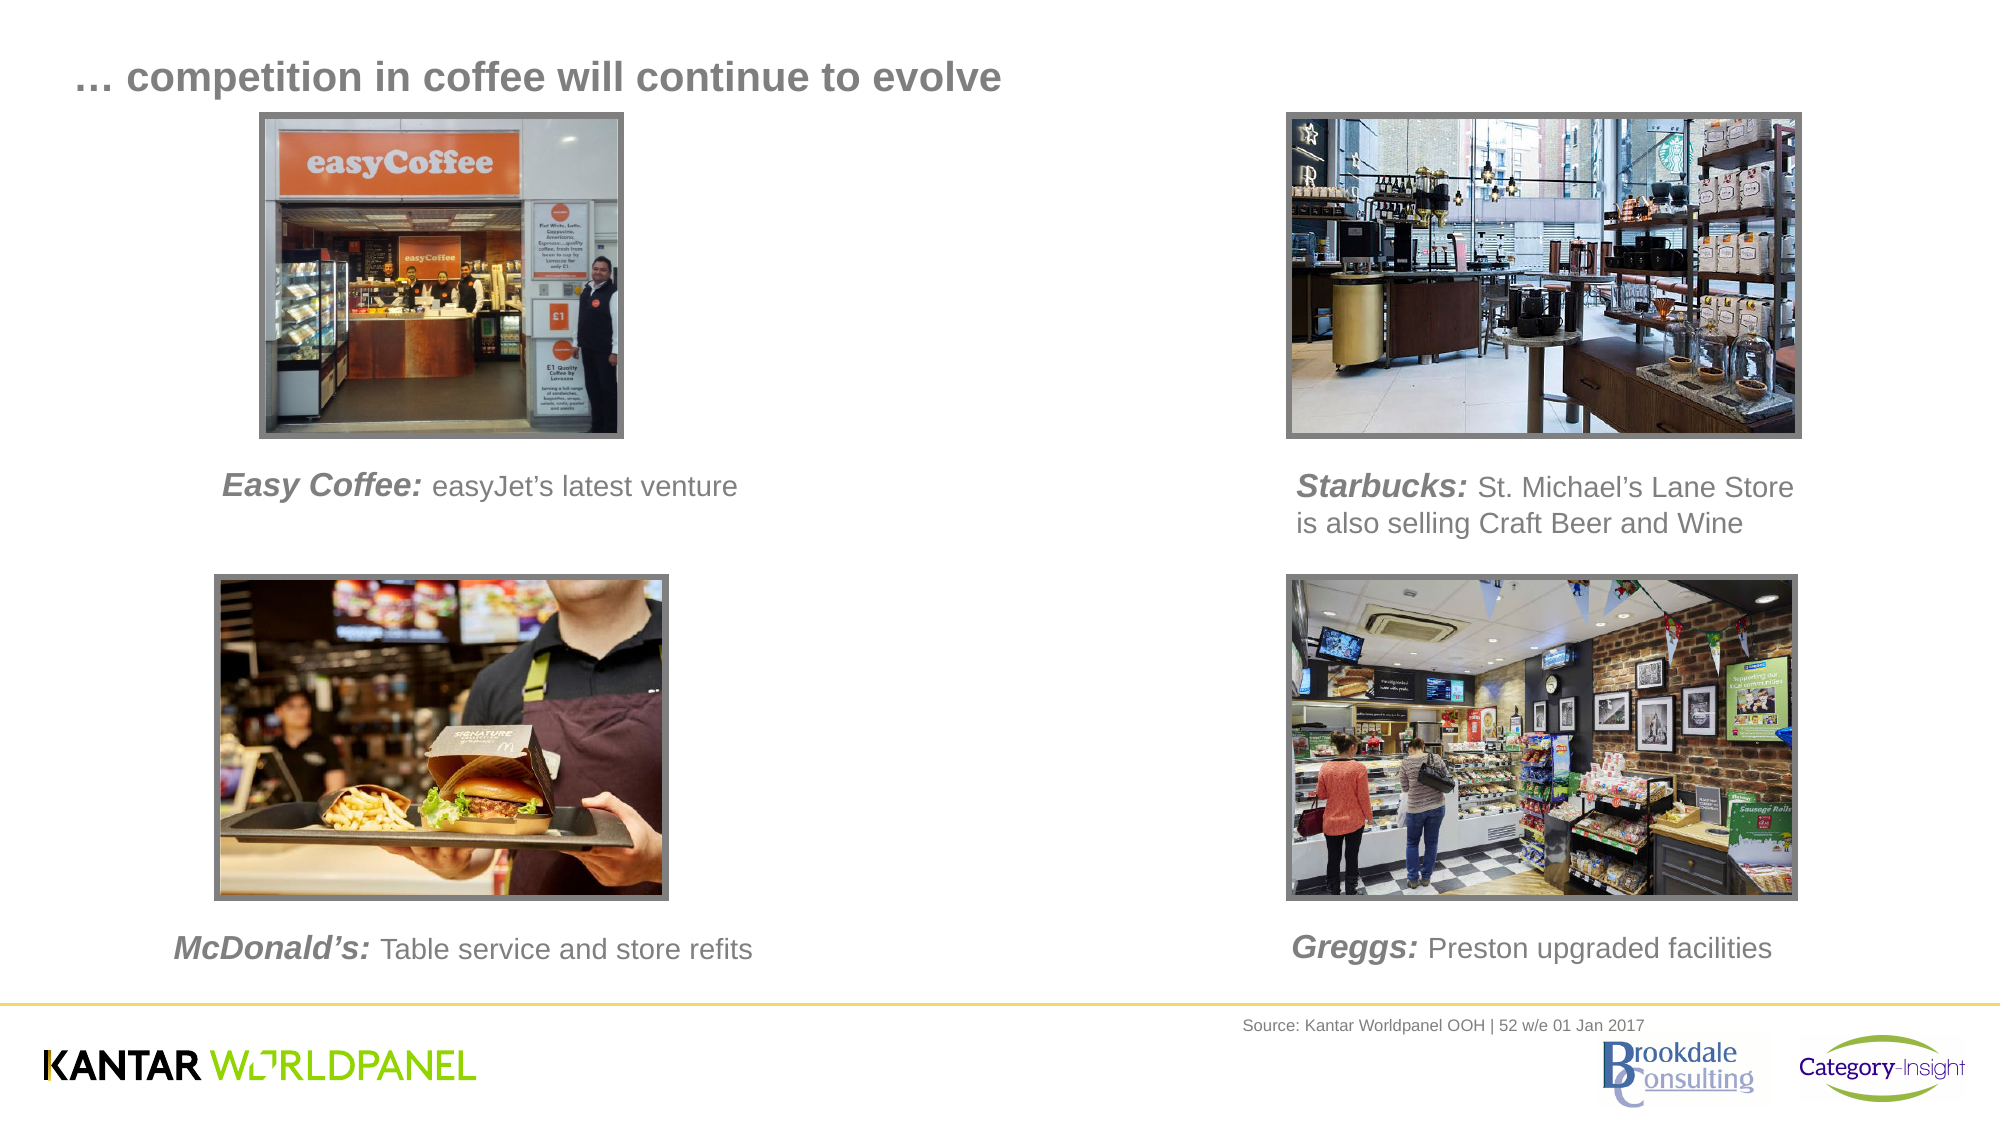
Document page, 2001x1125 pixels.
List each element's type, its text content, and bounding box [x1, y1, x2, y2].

text_box McDonald’s: Table service and store refits [161, 913, 819, 979]
text_box Easy Coffee: easyJet’s latest venture [210, 451, 755, 516]
picture [220, 580, 663, 895]
picture [1292, 580, 1792, 895]
text_box Starbucks: St. Michael’s Lane Store is also selling Craft Beer and Wine [1284, 451, 1818, 551]
picture [265, 118, 618, 433]
text_box Source: Kantar Worldpanel OOH | 52 w/e 01 Jan 2017 [1227, 1007, 1878, 1038]
text_box Greggs: Preston upgraded facilities [1279, 913, 1792, 978]
title … competition in coffee will continue to evolve [58, 42, 1940, 109]
picture [1292, 118, 1796, 433]
